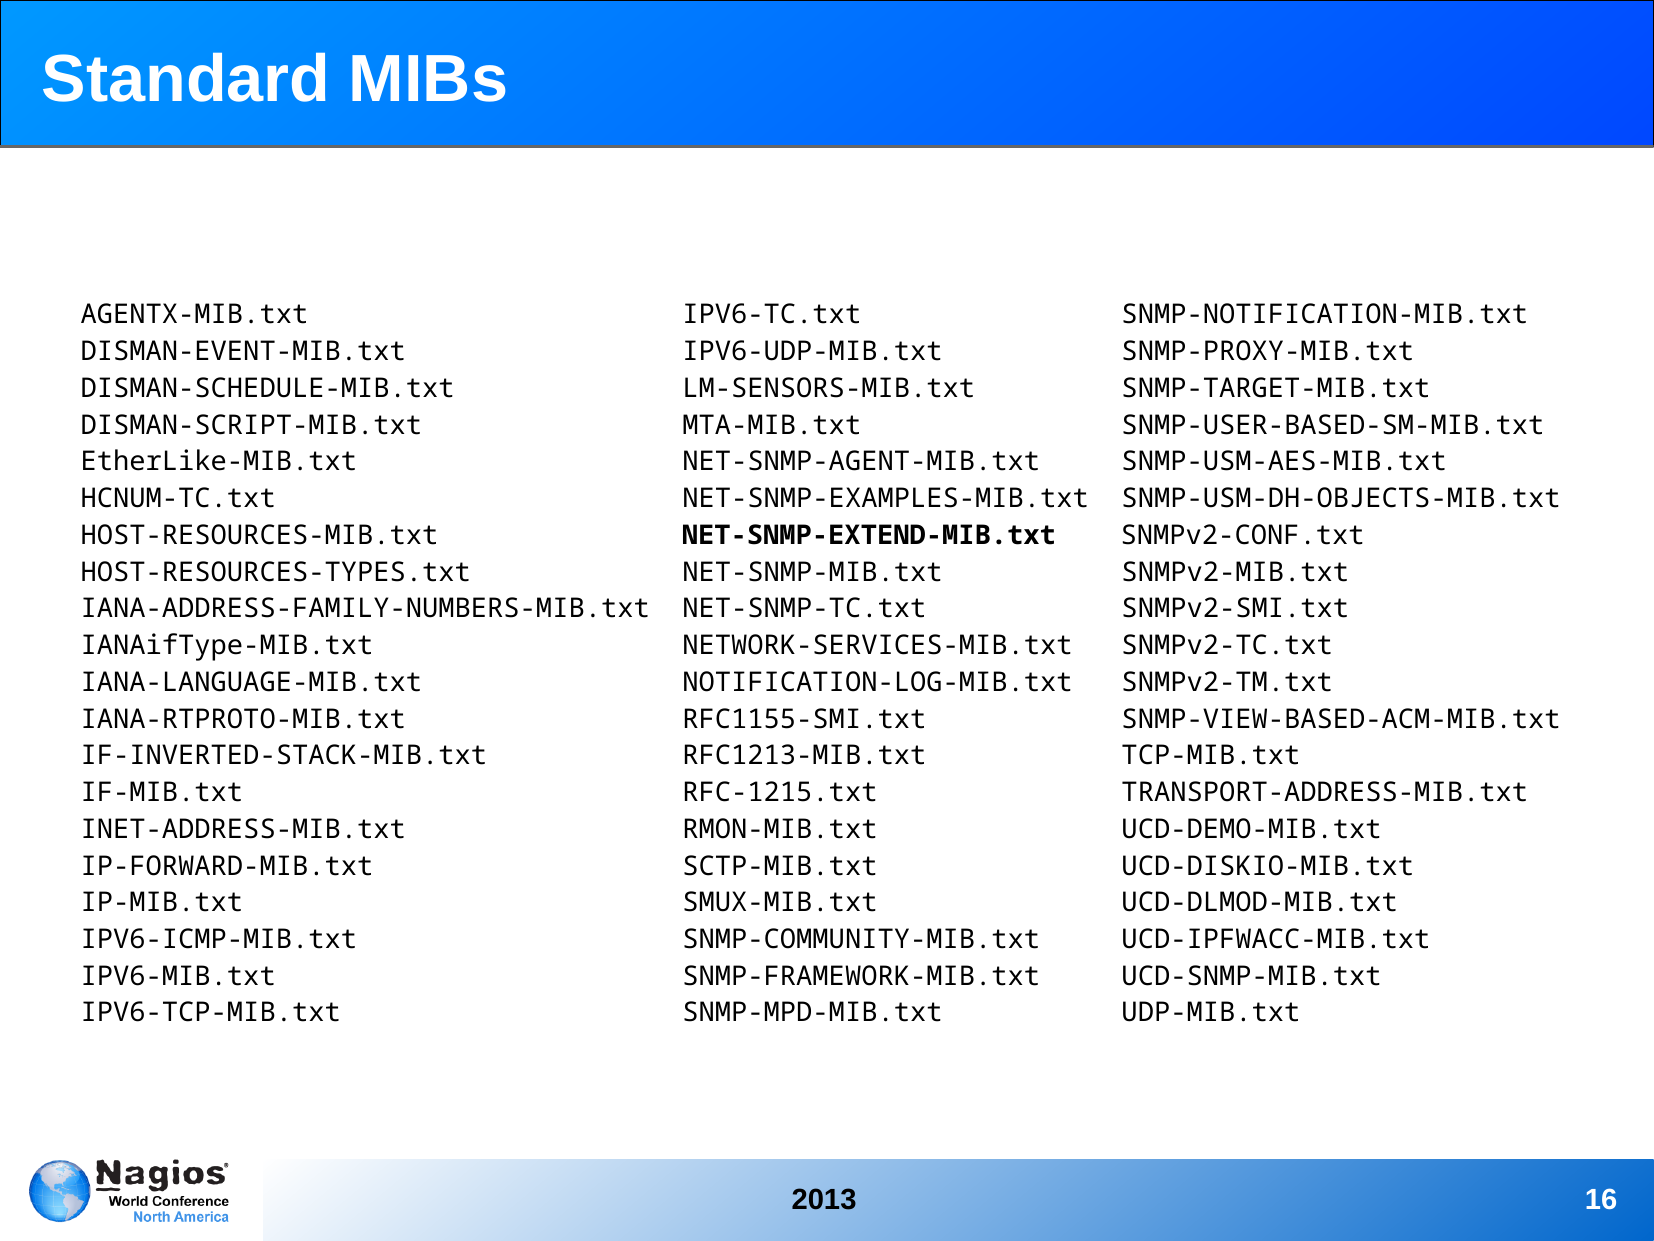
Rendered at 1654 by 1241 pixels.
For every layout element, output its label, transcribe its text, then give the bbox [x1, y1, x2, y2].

subtitle AGENTX-MIB.txt IPV6-TC.txt SNMP-NOTIFICATION-MIB.txt DISMAN-EVENT-MIB.txt IPV6-UDP-MIB.txt SNMP-PROXY-MIB.txt DISMAN-SCHEDULE-MIB.txt LM-SENSORS-MIB.txt SNMP-TARGET-MIB.txt DISMAN-SCRIPT-MIB.txt MTA-MIB.txt SNMP-USER-BASED-SM-MIB.txt EtherLike-MIB.txt NET-SNMP-AGENT-MIB.txt SNMP-USM-AES-MIB.txt HCNUM-TC.txt NET-SNMP-EXAMPLES-MIB.txt SNMP-USM-DH-OBJECTS-MIB.txt HOST-RESOURCES-MIB.txt NET-SNMP-EXTEND-MIB.txt SNMPv2-CONF.txt HOST-RESOURCES-TYPES.txt NET-SNMP-MIB.txt SNMPv2-MIB.txt IANA-ADDRESS-FAMILY-NUMBERS-MIB.txt NET-SNMP-TC.txt SNMPv2-SMI.txt IANAifType-MIB.txt NETWORK-SERVICES-MIB.txt SNMPv2-TC.txt IANA-LANGUAGE-MIB.txt NOTIFICATION-LOG-MIB.txt SNMPv2-TM.txt IANA-RTPROTO-MIB.txt RFC1155-SMI.txt SNMP-VIEW-BASED-ACM-MIB.txt IF-INVERTED-STACK-MIB.txt RFC1213-MIB.txt TCP-MIB.txt IF-MIB.txt RFC-1215.txt TRANSPORT-ADDRESS-MIB.txt INET-ADDRESS-MIB.txt RMON-MIB.txt UCD-DEMO-MIB.txt IP-FORWARD-MIB.txt SCTP-MIB.txt UCD-DISKIO-MIB.txt IP-MIB.txt SMUX-MIB.txt UCD-DLMOD-MIB.txt IPV6-ICMP-MIB.txt SNMP-COMMUNITY-MIB.txt UCD-IPFWACC-MIB.txt IPV6-MIB.txt SNMP-FRAMEWORK-MIB.txt UCD-SNMP-MIB.txt IPV6-TCP-MIB.txt SNMP-MPD-MIB.txt UDP-MIB.txt [80, 260, 1569, 1065]
title Standard MIBs [41, 29, 1638, 127]
picture [29, 1159, 229, 1235]
